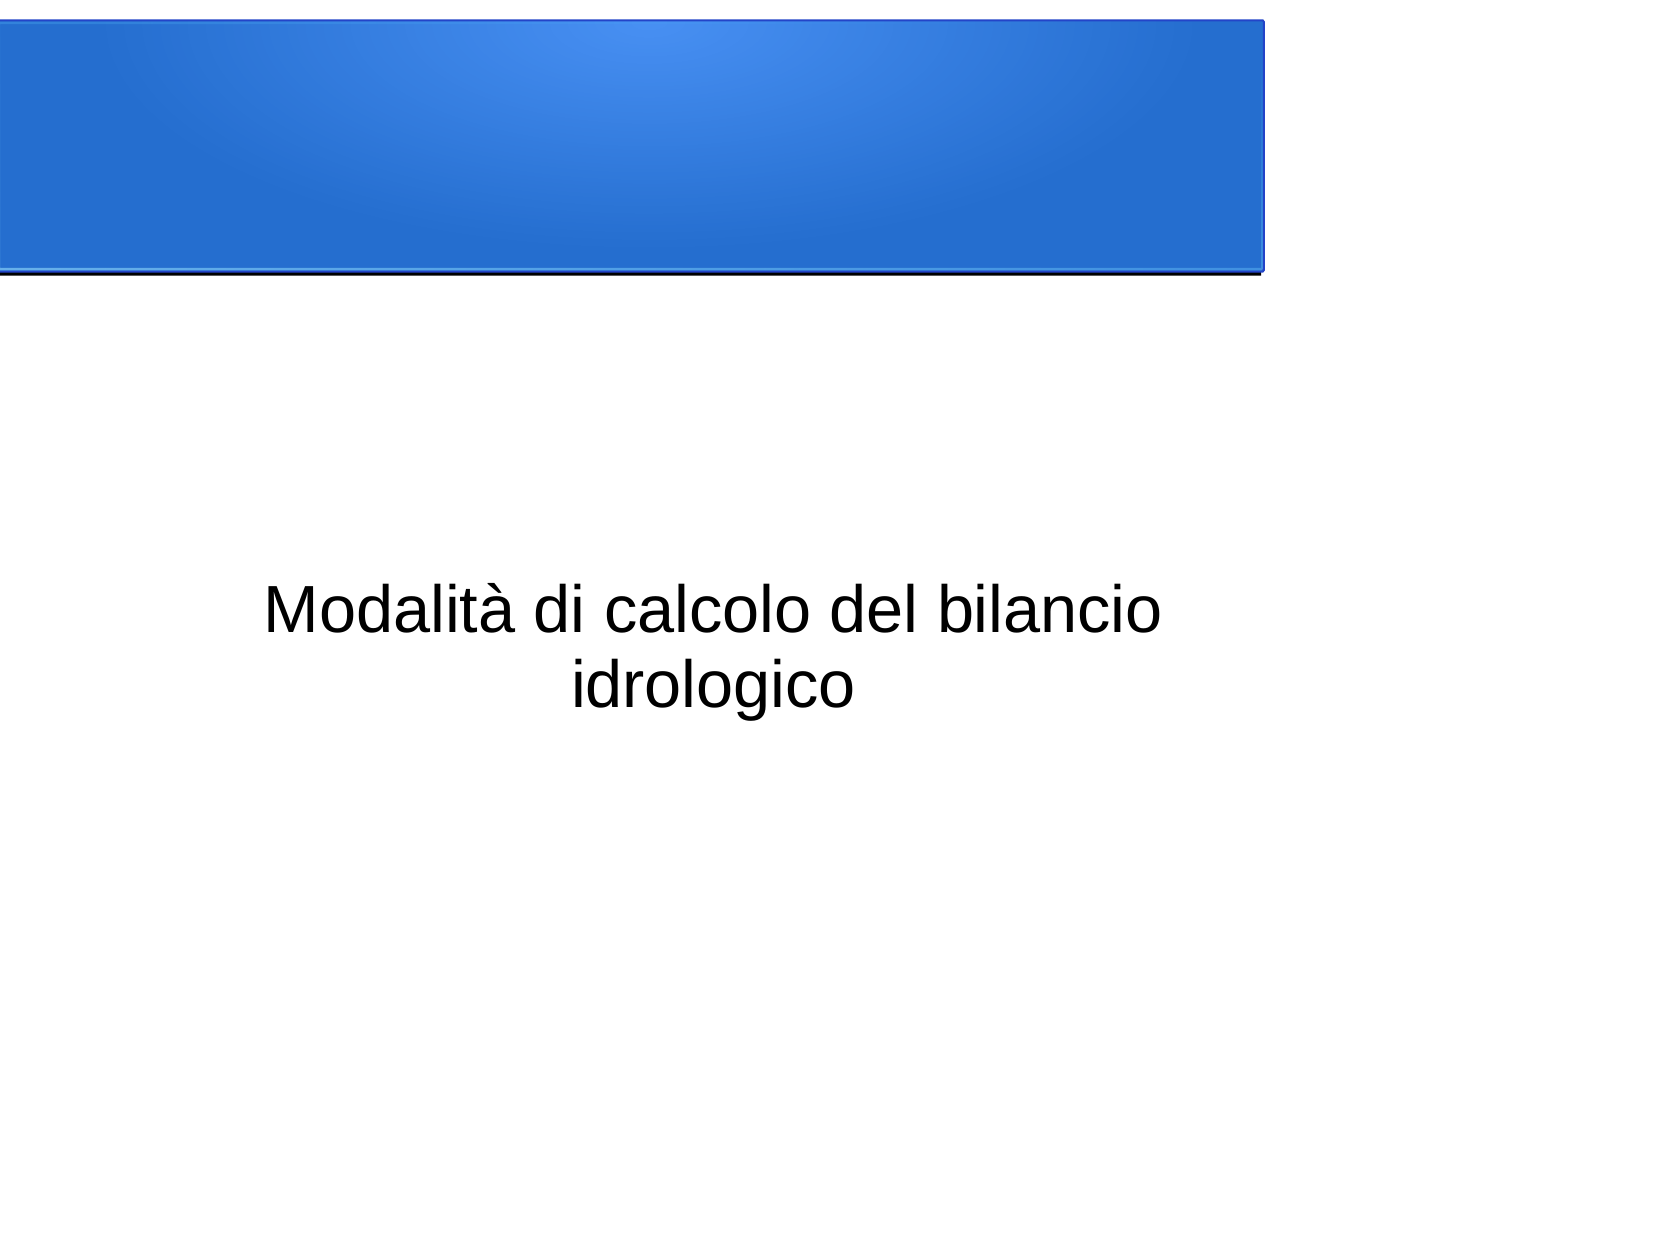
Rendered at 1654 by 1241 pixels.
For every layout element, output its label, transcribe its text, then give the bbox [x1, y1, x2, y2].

subtitle Modalità di calcolo del bilancio idrologico [188, 348, 1238, 945]
